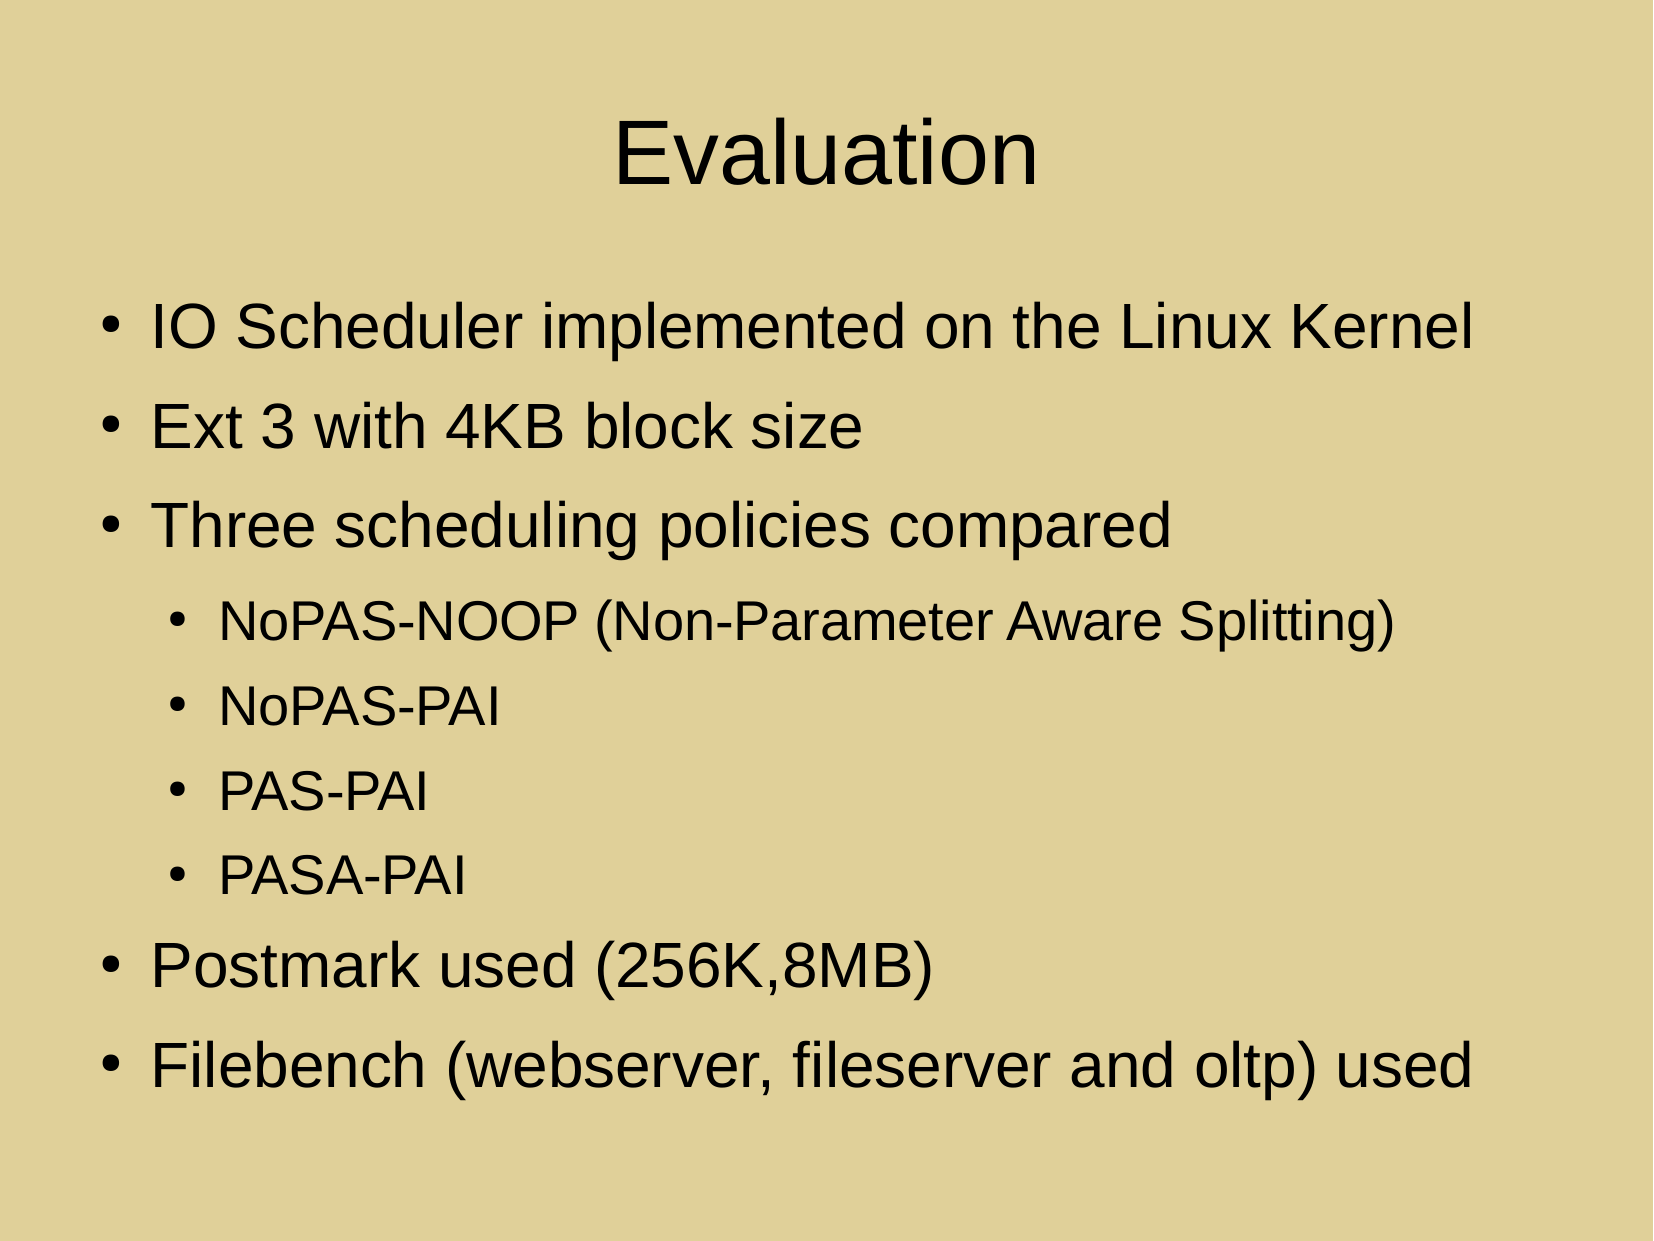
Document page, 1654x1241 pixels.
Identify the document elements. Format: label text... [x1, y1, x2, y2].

title Evaluation [82, 49, 1571, 257]
list IO Scheduler implemented on the Linux Kernel Ext 3 with 4KB block size Three scheduling policies compared NoPAS-NOOP (Non-Parameter Aware Splitting) NoPAS-PAI PAS-PAI PASA-PAI Postmark used (256K,8MB) Filebench (webserver, fileserver and oltp) used [82, 290, 1571, 1109]
